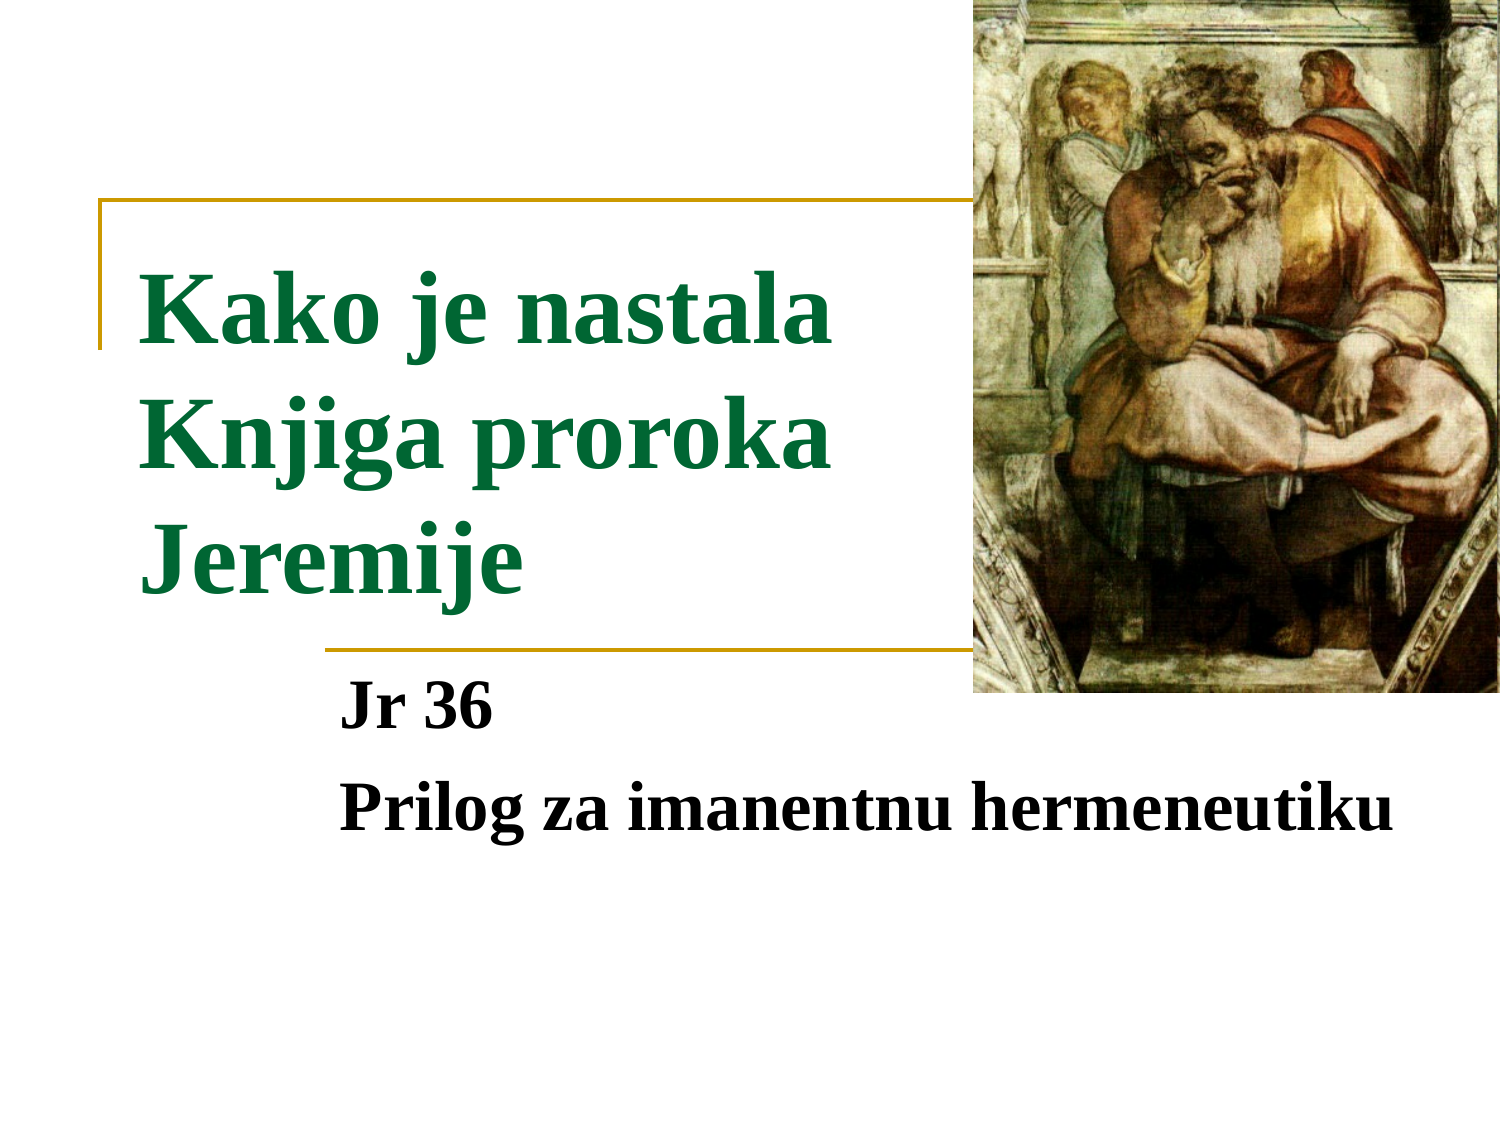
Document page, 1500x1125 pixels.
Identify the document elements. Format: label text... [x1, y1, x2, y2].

subtitle Jr 36 Prilog za imanentnu hermeneutiku [324, 649, 1447, 988]
title Kako je nastala Knjiga proroka Jeremije [123, 231, 973, 639]
picture [973, 0, 1500, 693]
